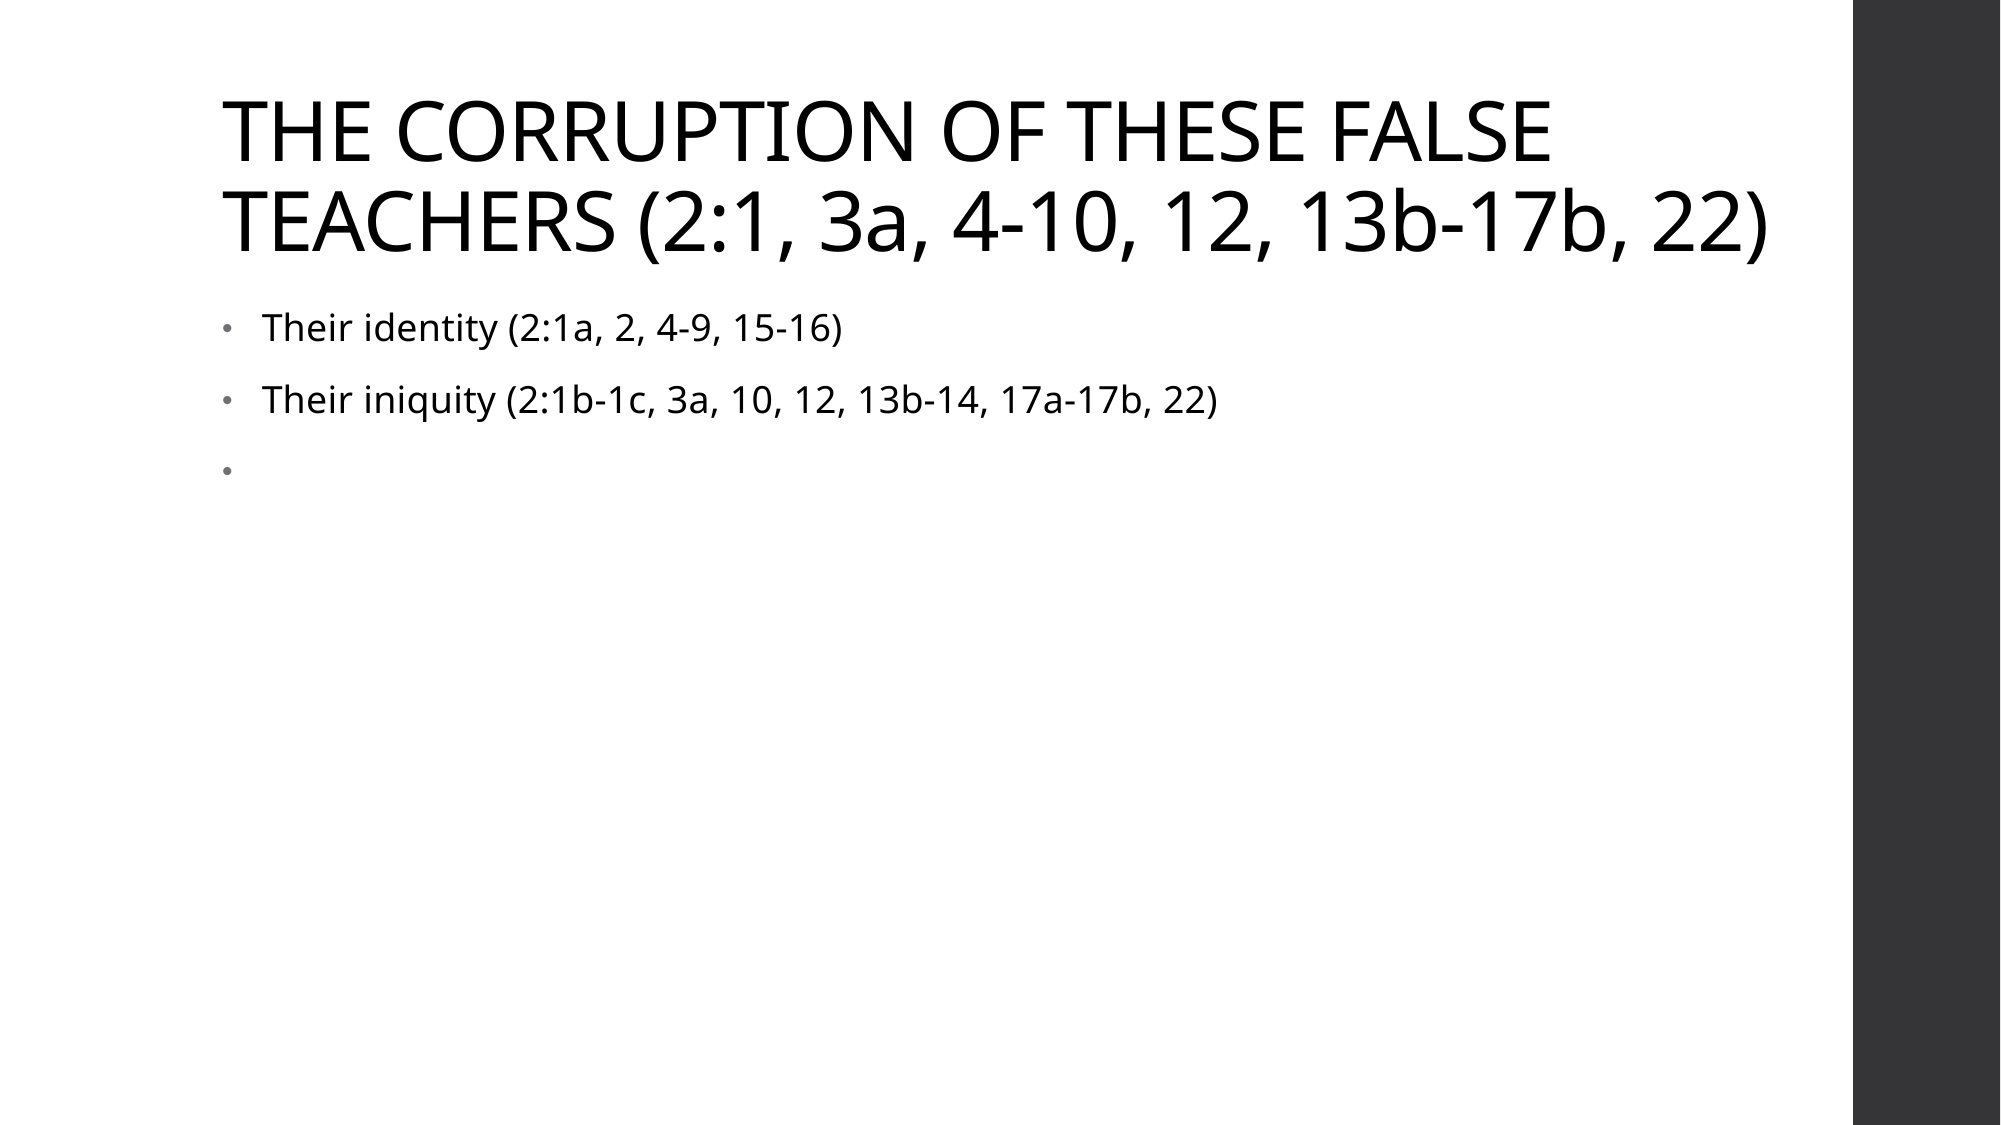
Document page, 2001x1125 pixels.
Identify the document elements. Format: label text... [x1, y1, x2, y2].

title THE CORRUPTION OF THESE FALSE TEACHERS (2:1, 3a, 4-10, 12, 13b-17b, 22) [206, 60, 1797, 278]
list Their identity (2:1a, 2, 4-9, 15-16) Their iniquity (2:1b-1c, 3a, 10, 12, 13b-14, 17a-17b, 22) [206, 299, 1617, 1014]
